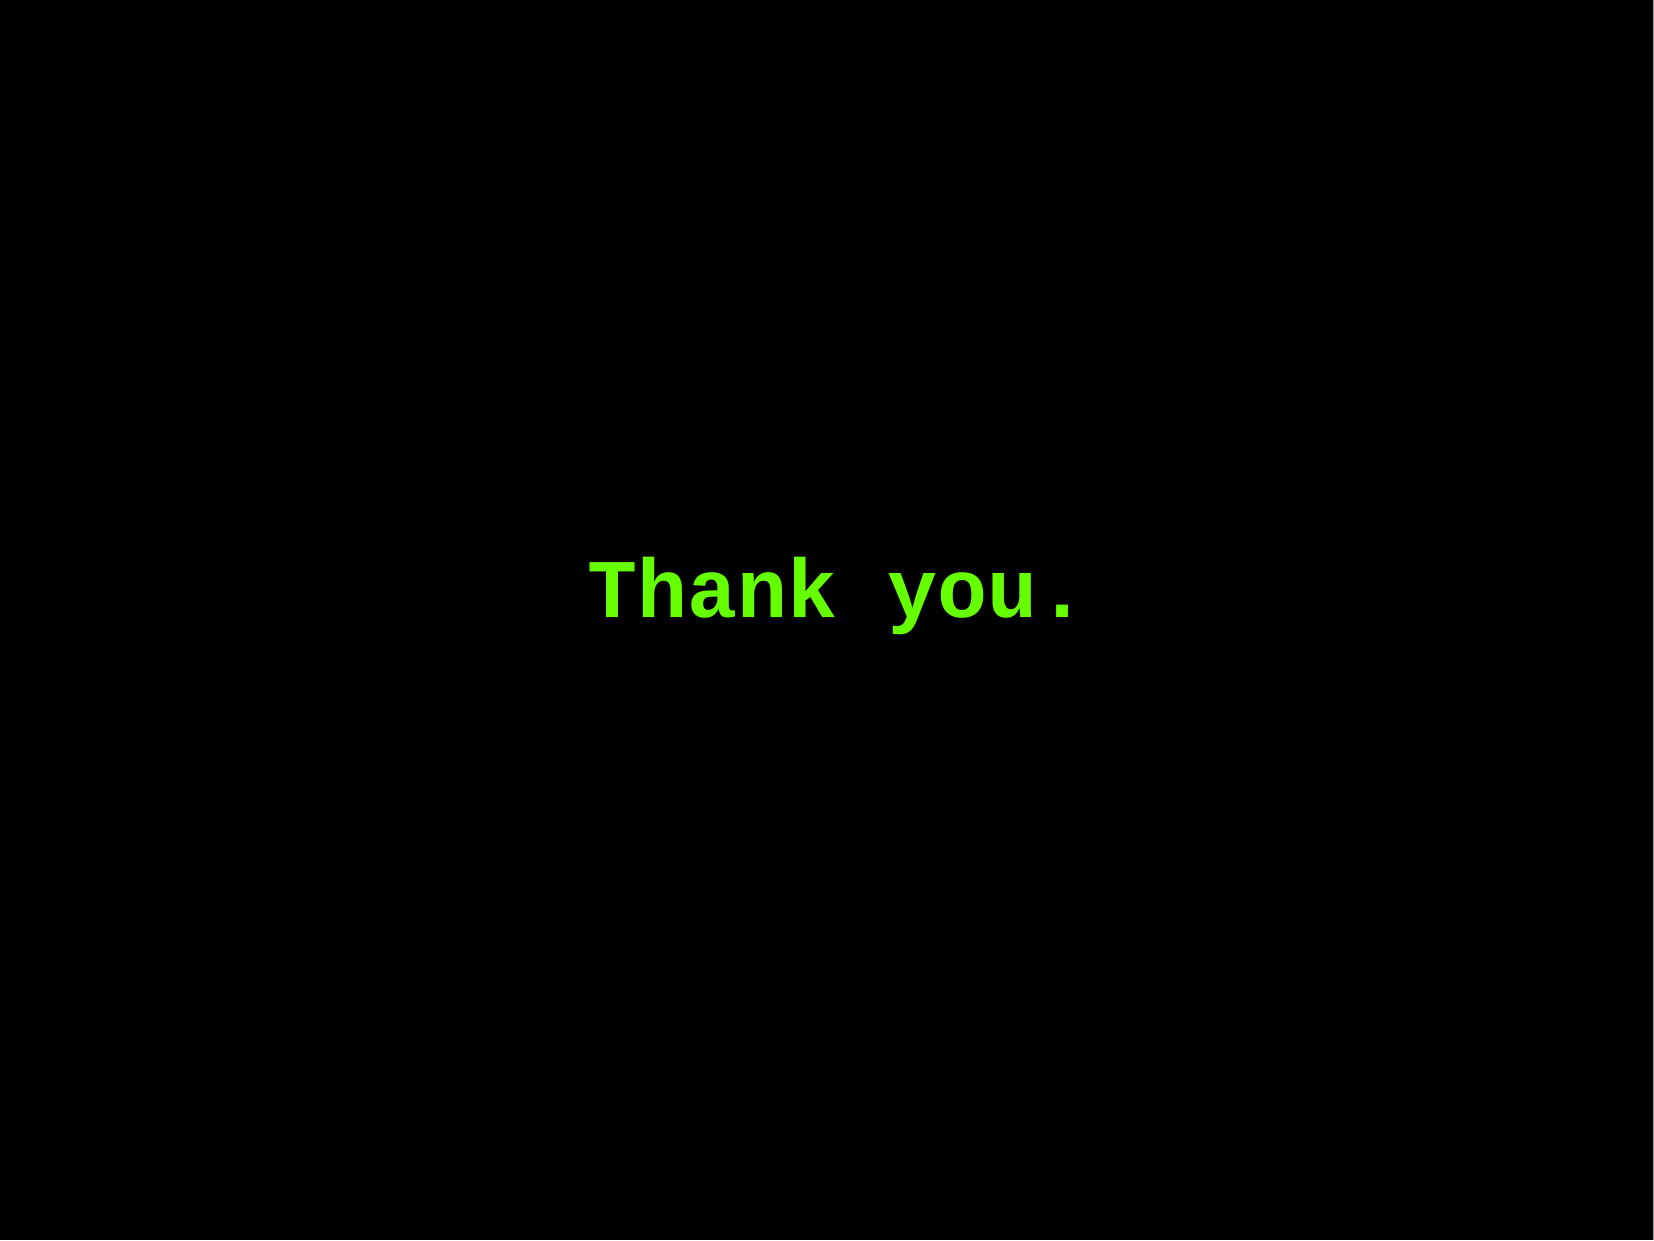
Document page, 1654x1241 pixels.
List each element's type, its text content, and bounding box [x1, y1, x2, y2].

subtitle Thank you. [118, 114, 1607, 1075]
